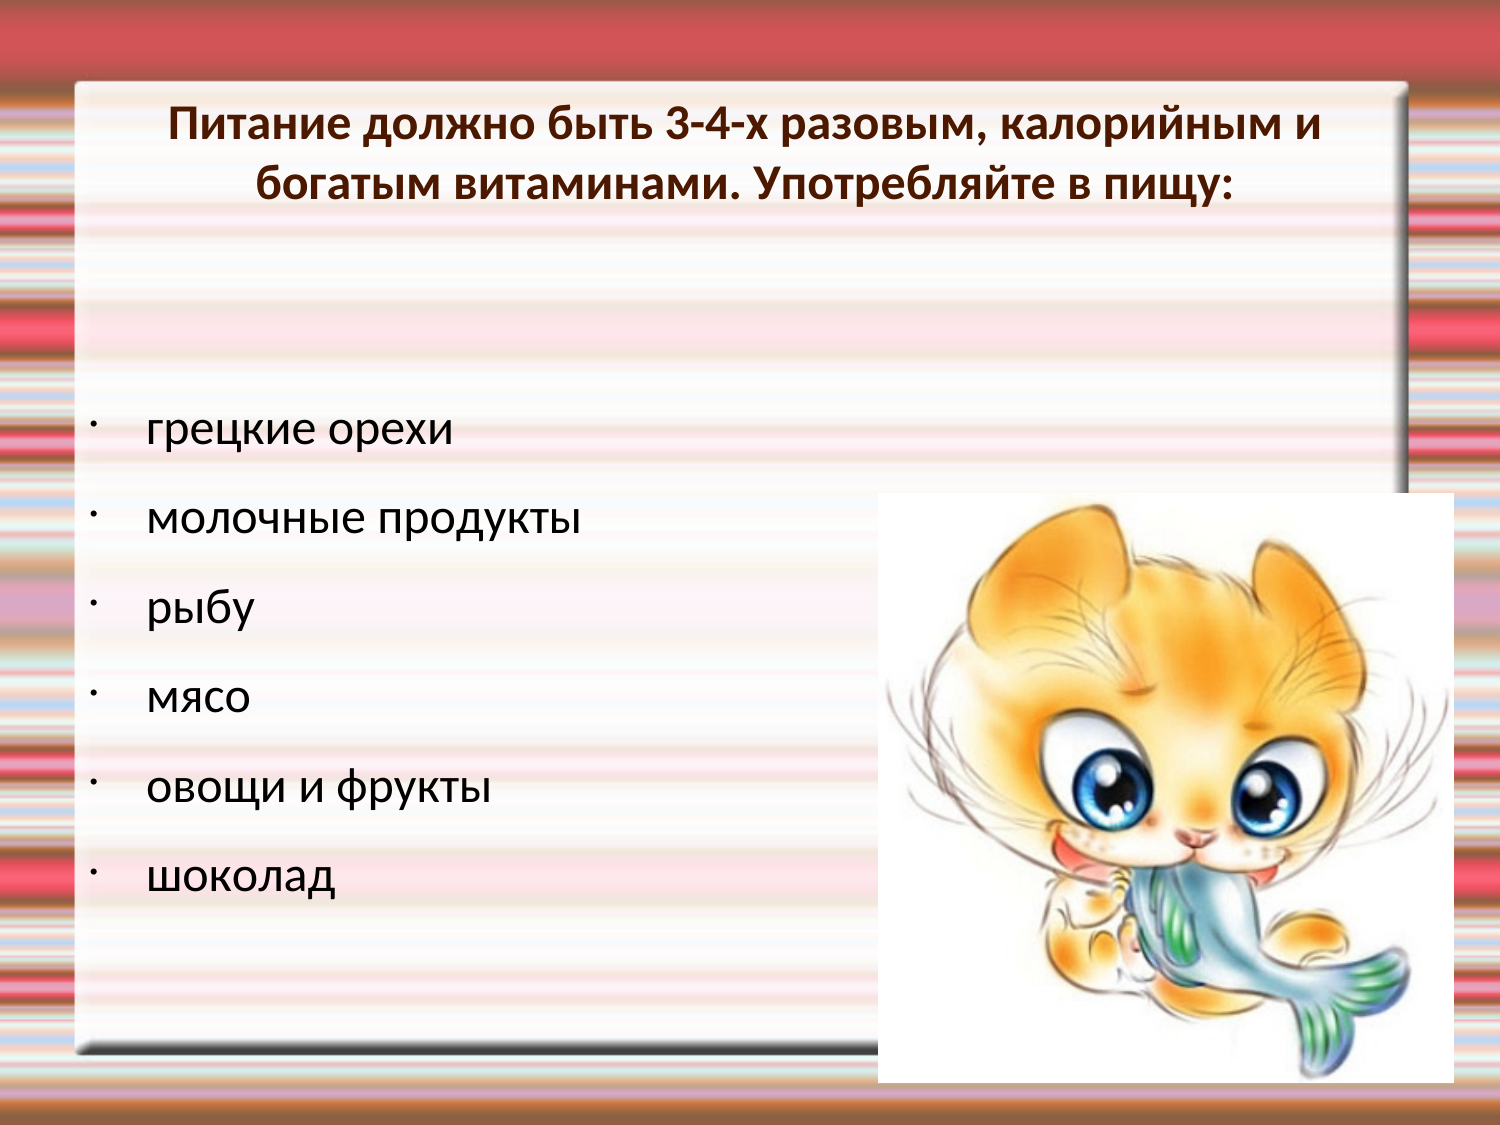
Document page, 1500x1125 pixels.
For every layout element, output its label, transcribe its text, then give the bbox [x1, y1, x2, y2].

list грецкие орехи молочные продукты рыбу мясо овощи и фрукты шоколад [75, 386, 1425, 1005]
title Питание должно быть 3-4-х разовым, калорийным и богатым витаминами. Употребляйте в пищу: [70, 82, 1421, 364]
picture [0, 0, 1500, 1125]
